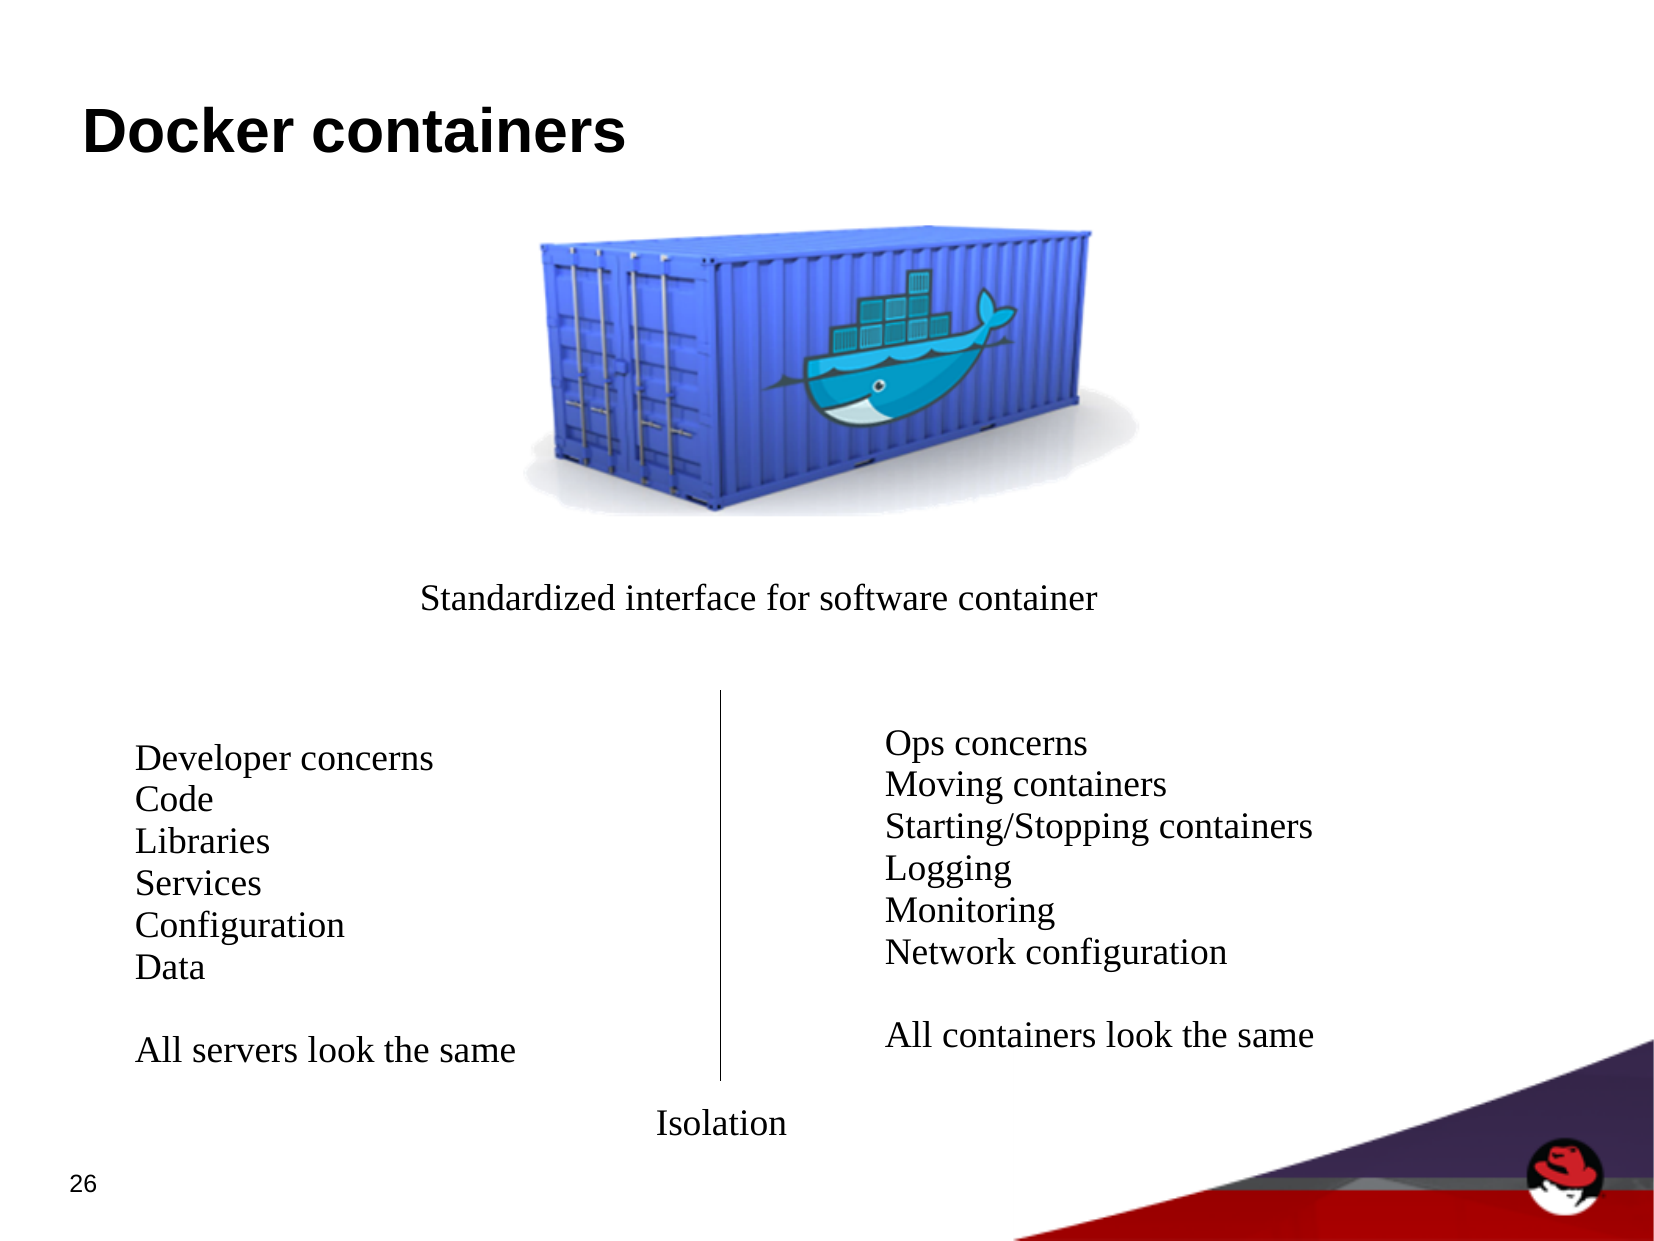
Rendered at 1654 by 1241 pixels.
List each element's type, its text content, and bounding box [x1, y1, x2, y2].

title Docker containers [82, 37, 1571, 226]
text_box Standardized interface for software container [405, 570, 1216, 630]
text_box Developer concerns Code Libraries Services Configuration Data All servers look the same [120, 729, 766, 1082]
picture [1012, 1036, 1654, 1241]
picture [522, 224, 1141, 518]
text_box Ops concerns Moving containers Starting/Stopping containers Logging Monitoring Network configuration All containers look the same [870, 714, 1591, 1067]
text_box Isolation [641, 1095, 803, 1155]
